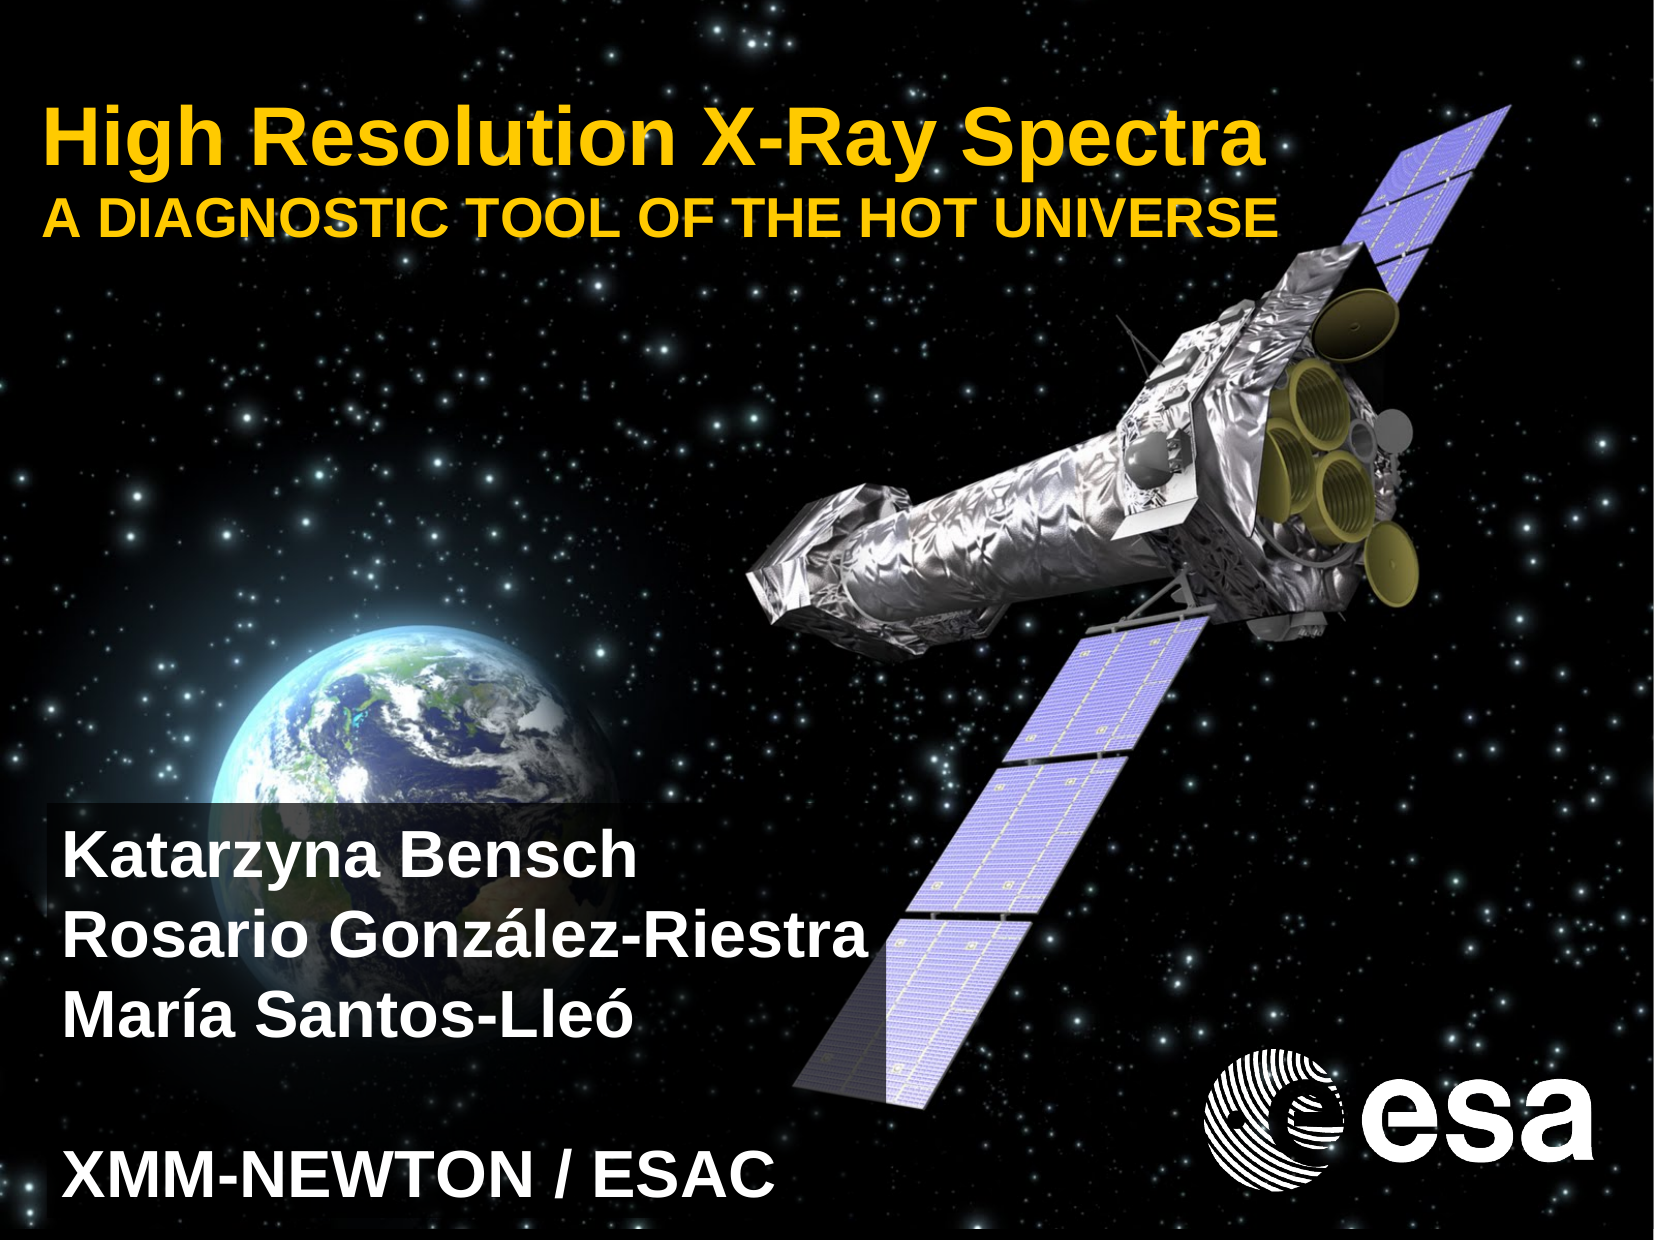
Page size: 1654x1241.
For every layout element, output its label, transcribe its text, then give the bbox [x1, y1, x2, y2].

picture [0, 0, 1654, 1229]
title High Resolution X-Ray Spectra A DIAGNOSTIC TOOL OF THE HOT UNIVERSE [41, 17, 1548, 314]
text_box Katarzyna Bensch Rosario González-Riestra María Santos-Lleó XMM-NEWTON / ESAC [46, 803, 887, 1218]
